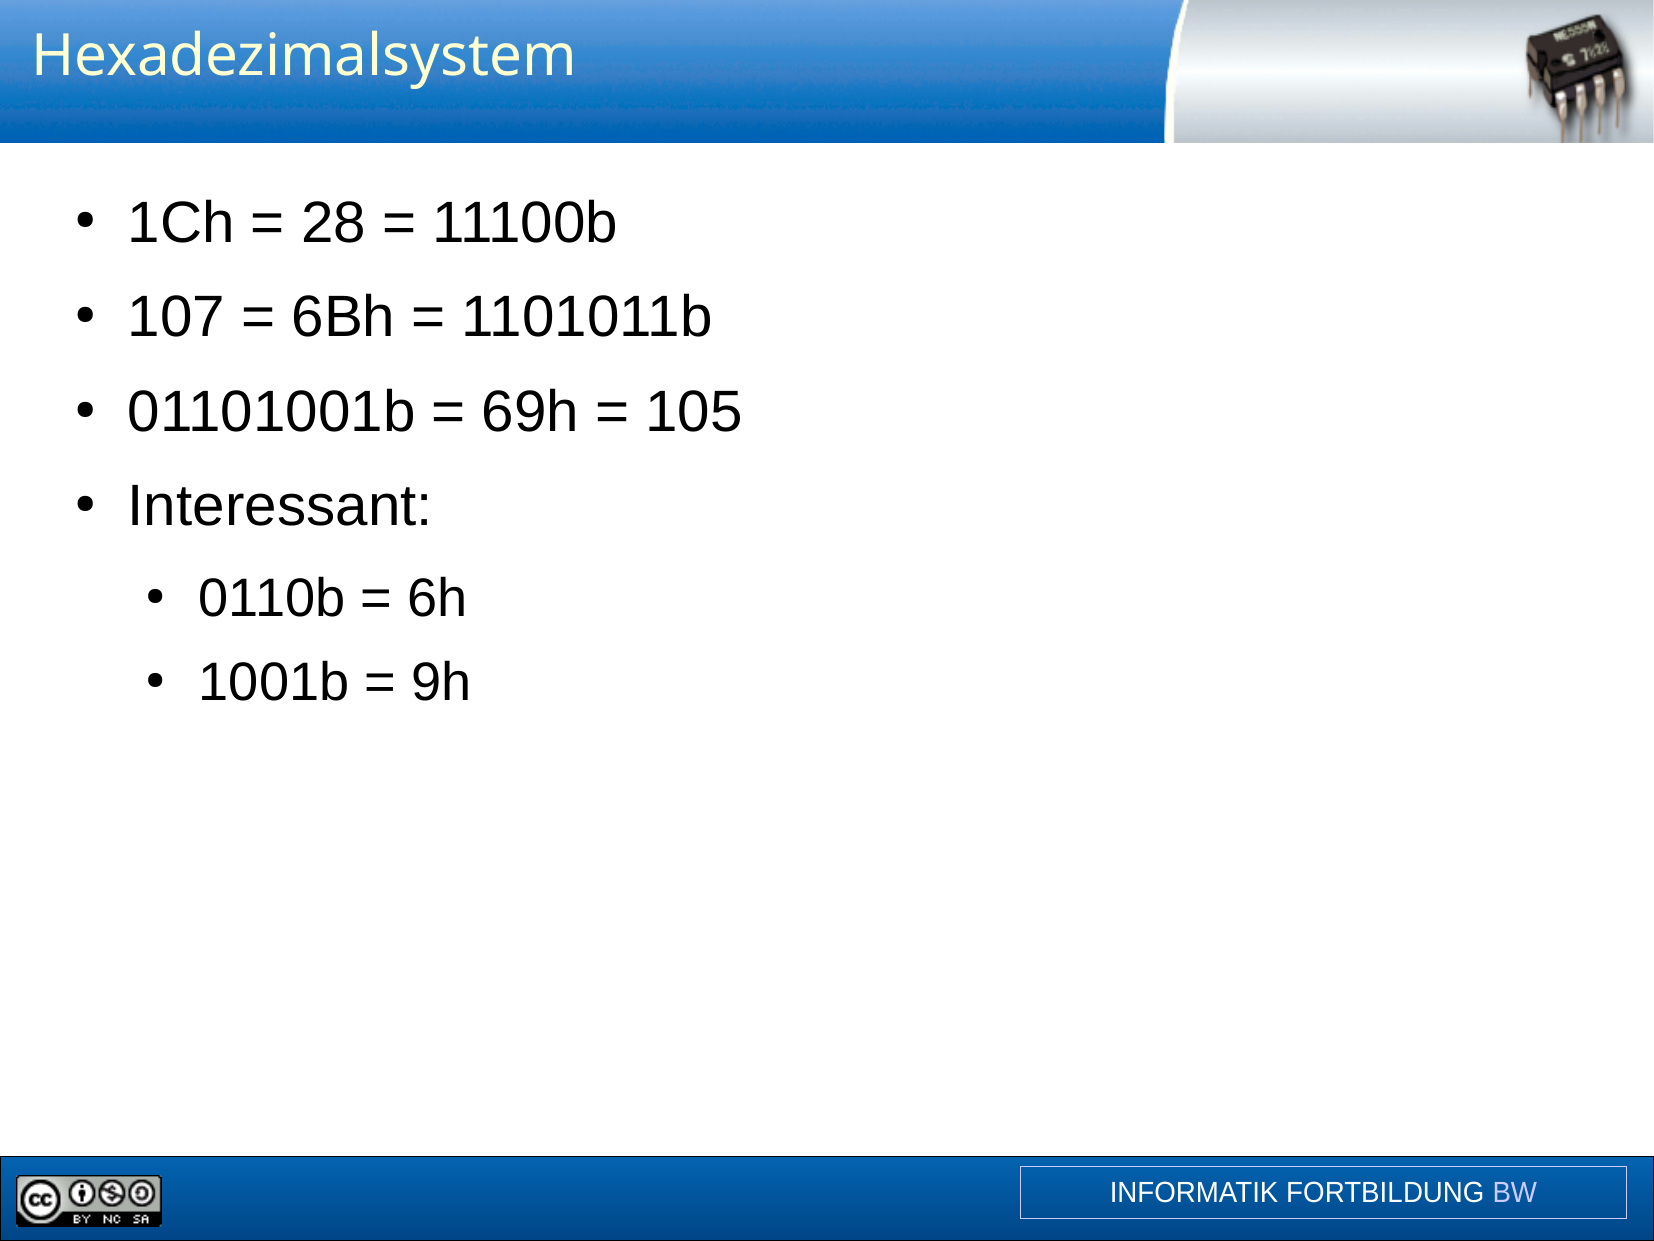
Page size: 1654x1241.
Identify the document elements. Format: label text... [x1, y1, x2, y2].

list 1Ch = 28 = 11100b 107 = 6Bh = 1101011b 01101001b = 69h = 105 Interessant: 0110b = 6h 1001b = 9h [57, 189, 1605, 909]
picture [16, 1175, 162, 1227]
title Hexadezimalsystem [31, 14, 1151, 92]
picture [0, 0, 1654, 143]
